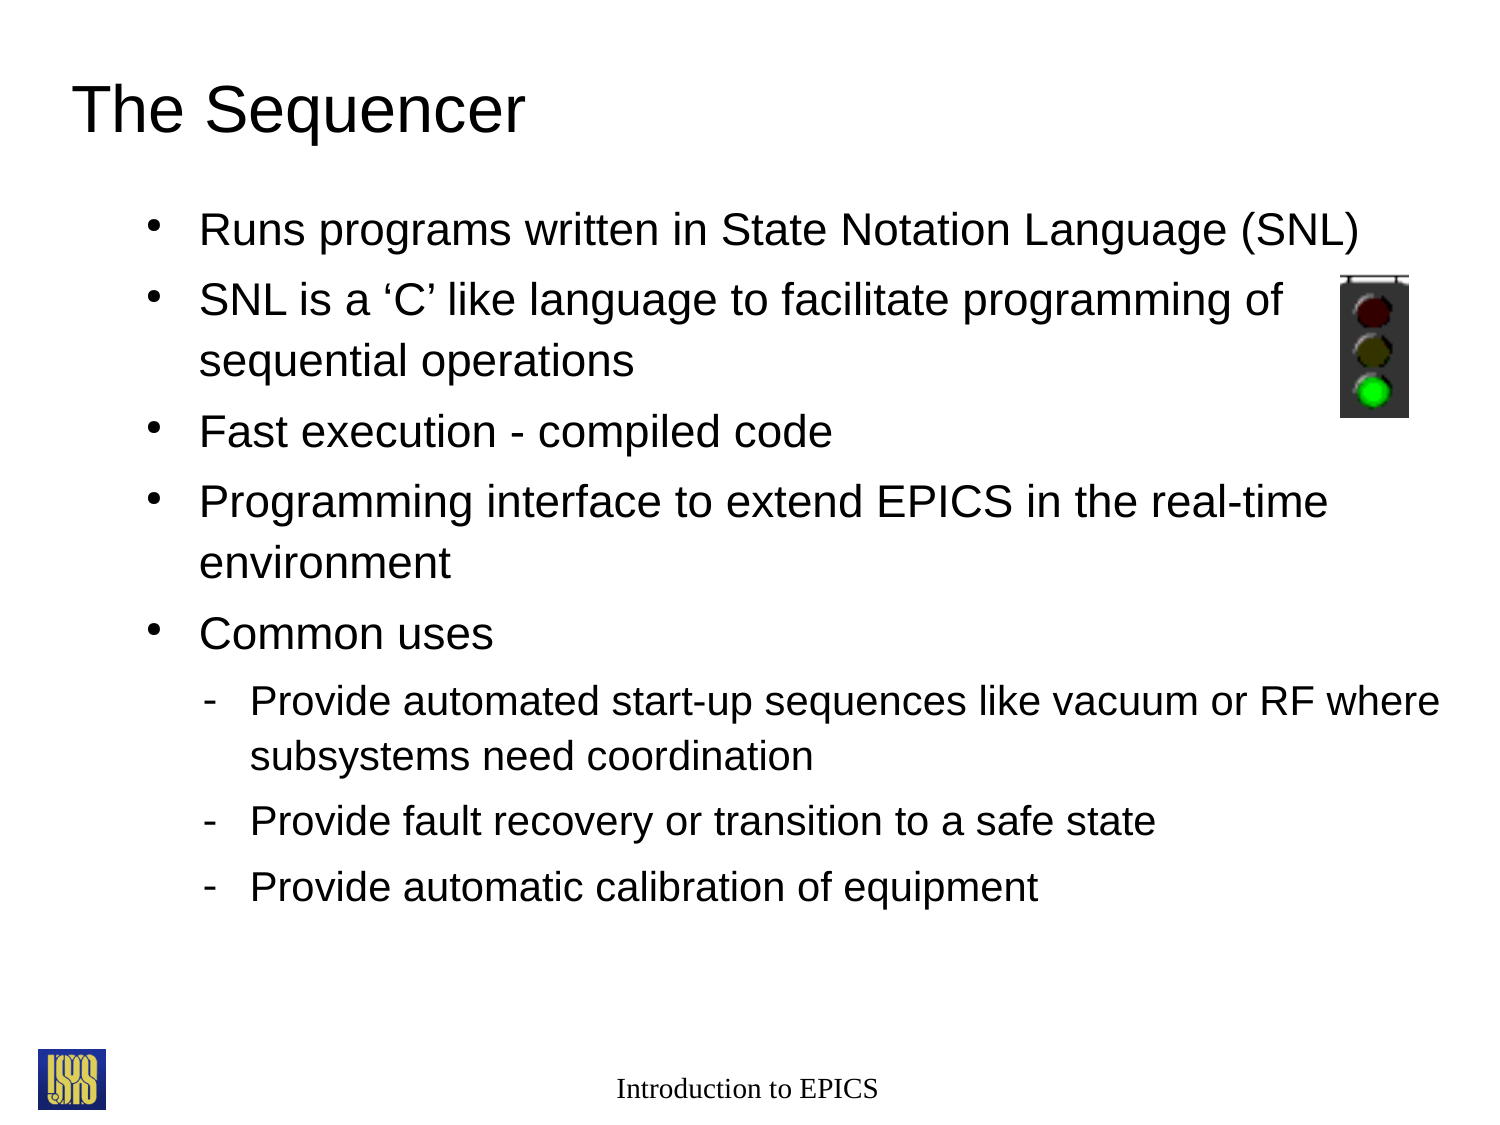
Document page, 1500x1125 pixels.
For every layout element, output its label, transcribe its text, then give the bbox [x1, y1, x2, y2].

picture [1340, 273, 1409, 418]
title The Sequencer [21, 65, 1459, 154]
list Runs programs written in State Notation Language (SNL) SNL is a ‘C’ like language to facilitate programming of sequential operations Fast execution - compiled code Programming interface to extend EPICS in the real-time environment Common uses Provide automated start-up sequences like vacuum or RF where subsystems need coordination Provide fault recovery or transition to a safe state Provide automatic calibration of equipment [113, 191, 1458, 918]
picture [38, 1049, 106, 1110]
